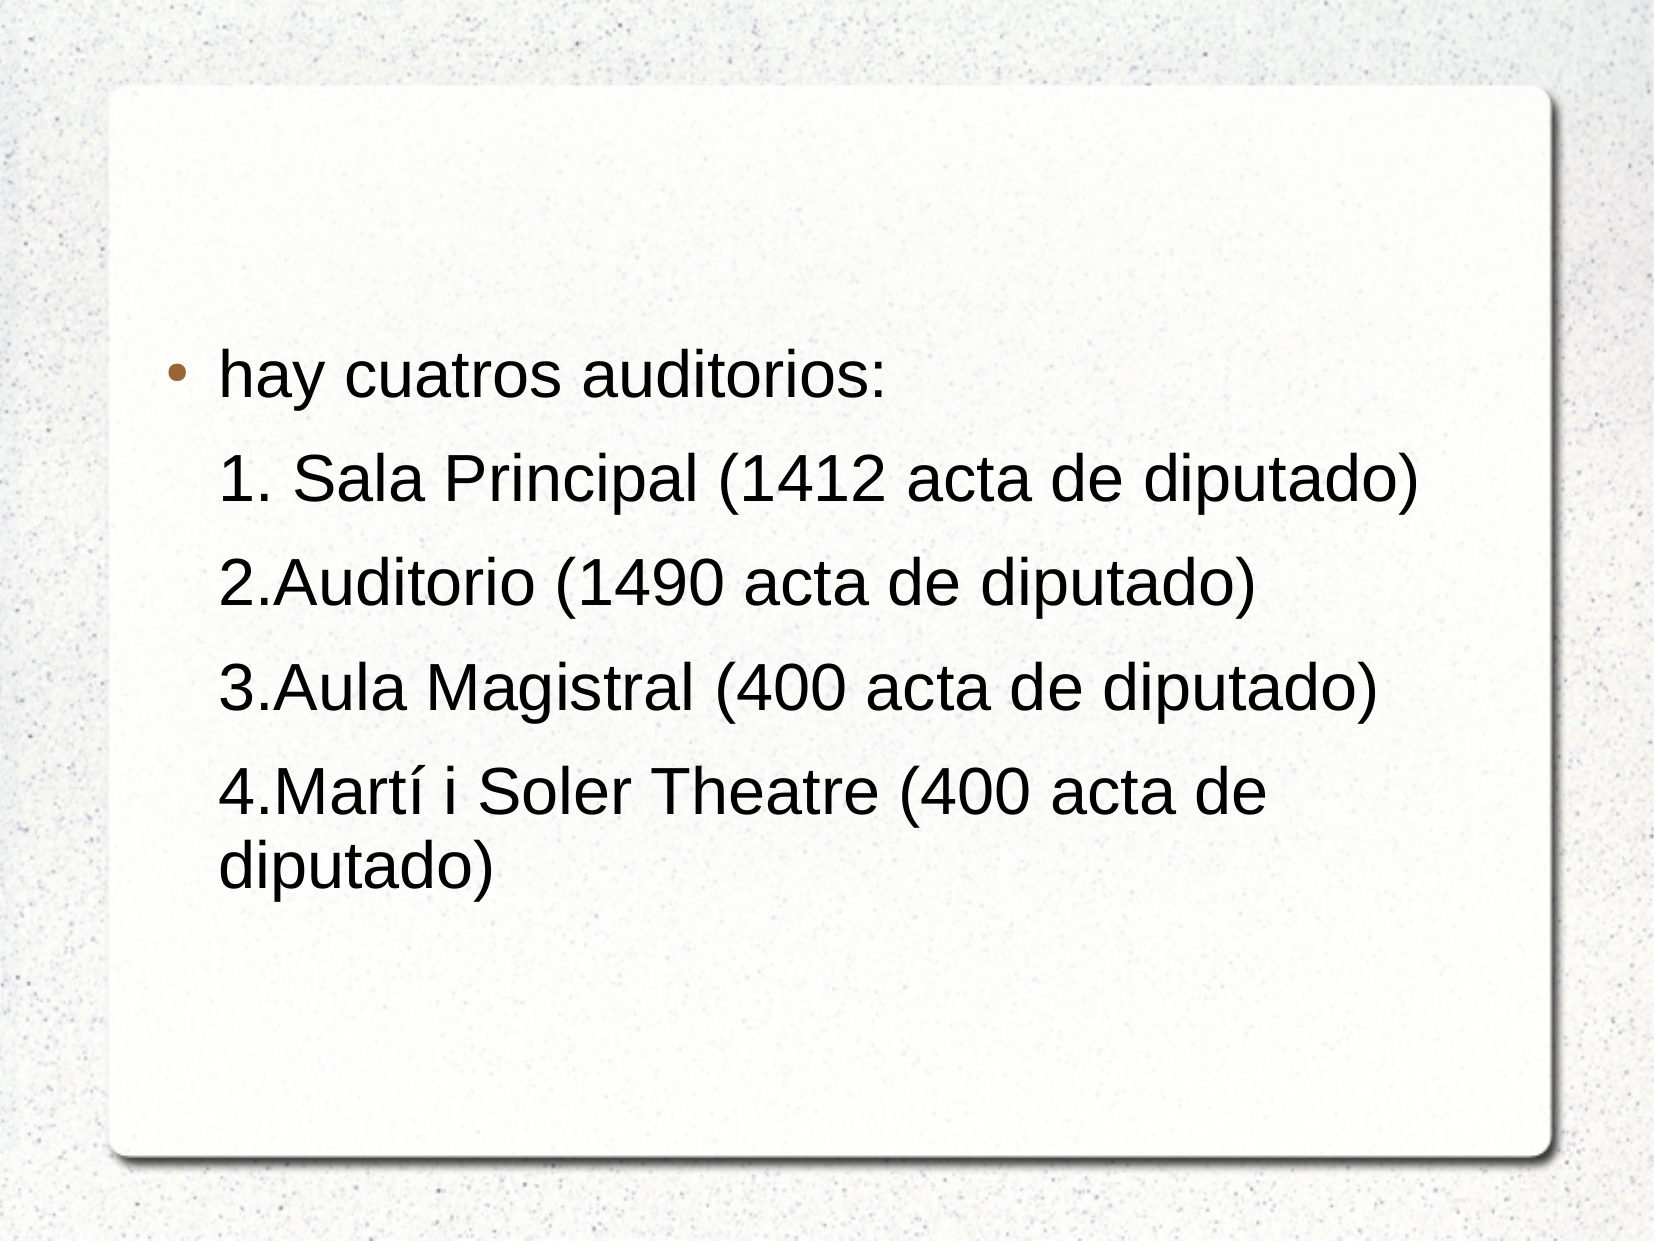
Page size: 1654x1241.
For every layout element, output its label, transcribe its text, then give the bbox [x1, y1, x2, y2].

picture [0, 0, 1654, 1241]
list hay cuatros auditorios: 1. Sala Principal (1412 acta de diputado) 2.Auditorio (1490 acta de diputado) 3.Aula Magistral (400 acta de diputado) 4.Martí i Soler Theatre (400 acta de diputado) [147, 336, 1506, 987]
